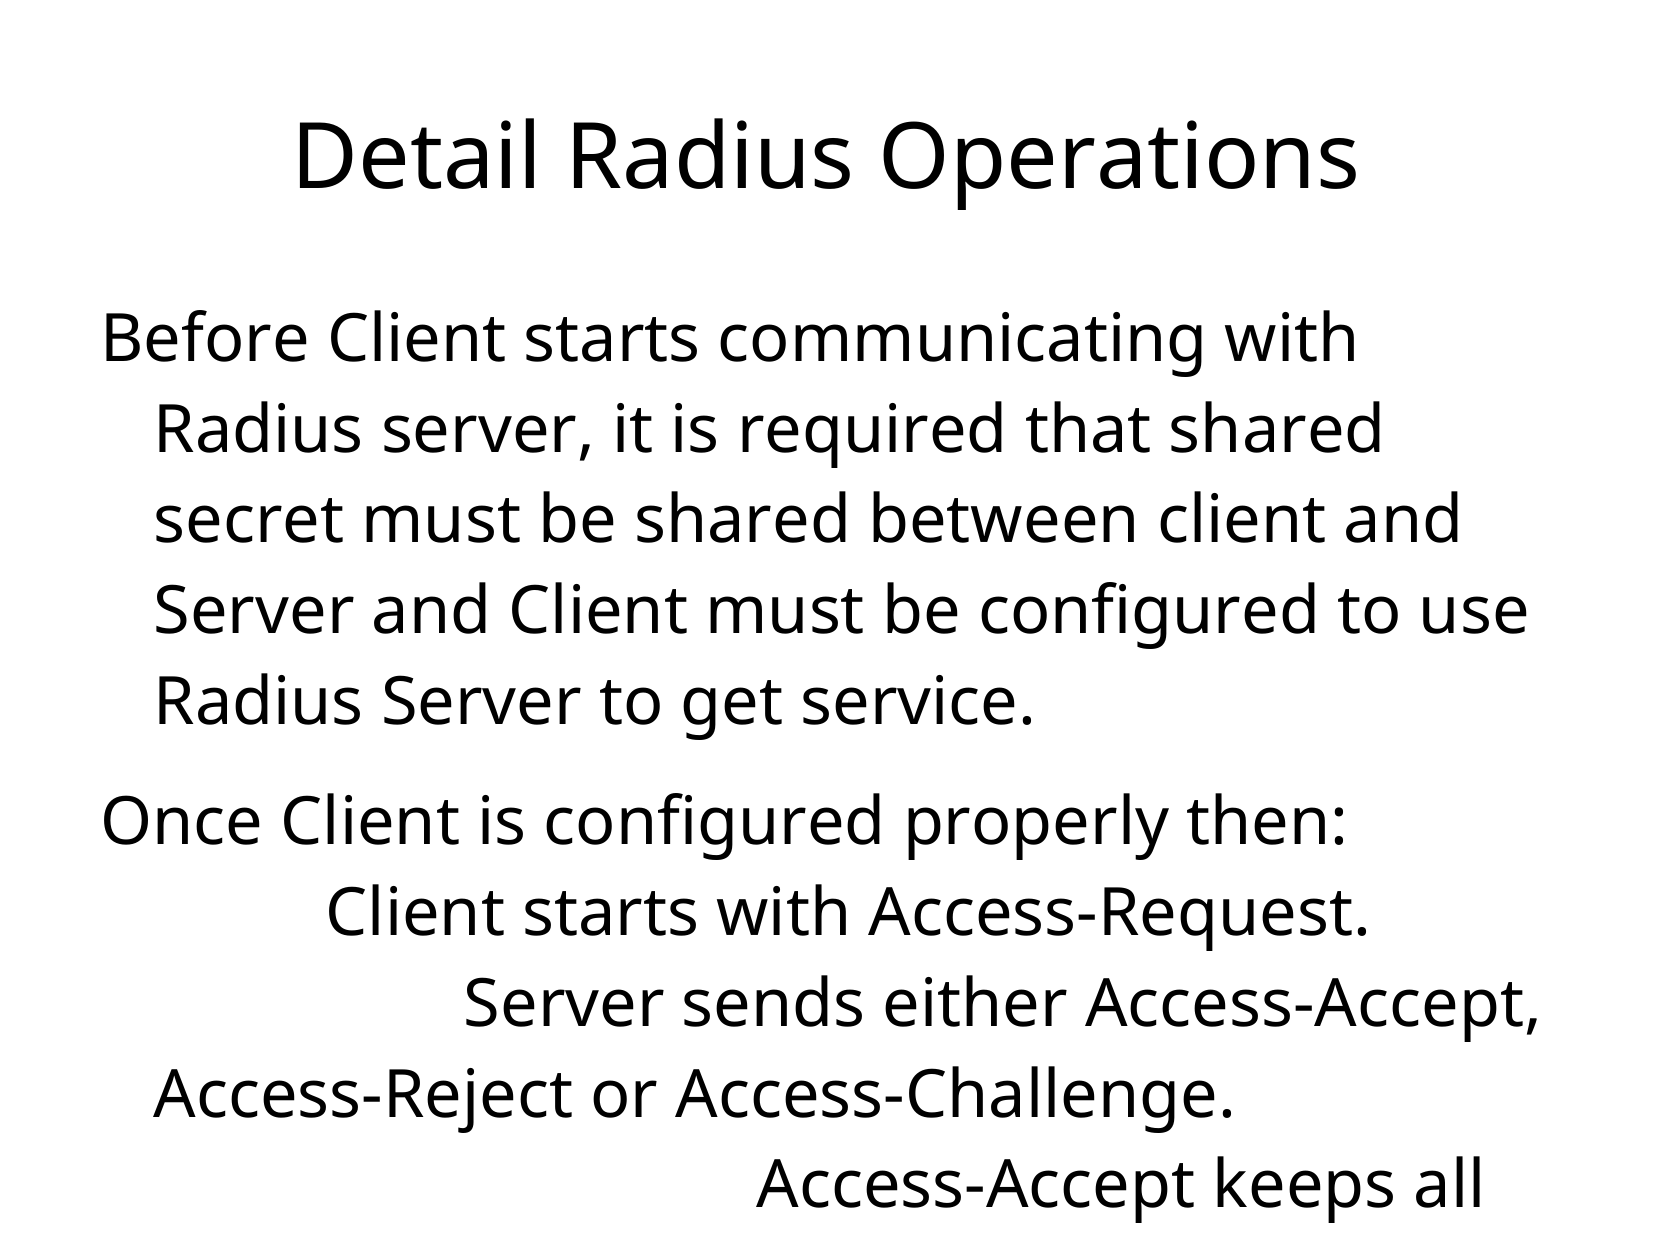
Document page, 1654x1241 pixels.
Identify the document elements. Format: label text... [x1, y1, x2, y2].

title Detail Radius Operations [82, 49, 1571, 257]
list Before Client starts communicating with Radius server, it is required that shared secret must be shared between client and Server and Client must be configured to use Radius Server to get service. Once Client is configured properly then: Client starts with Access-Request. Server sends either Access-Accept, Access-Reject or Access-Challenge. Access-Accept keeps all required attribute to provide a service to user. [82, 290, 1571, 1094]
